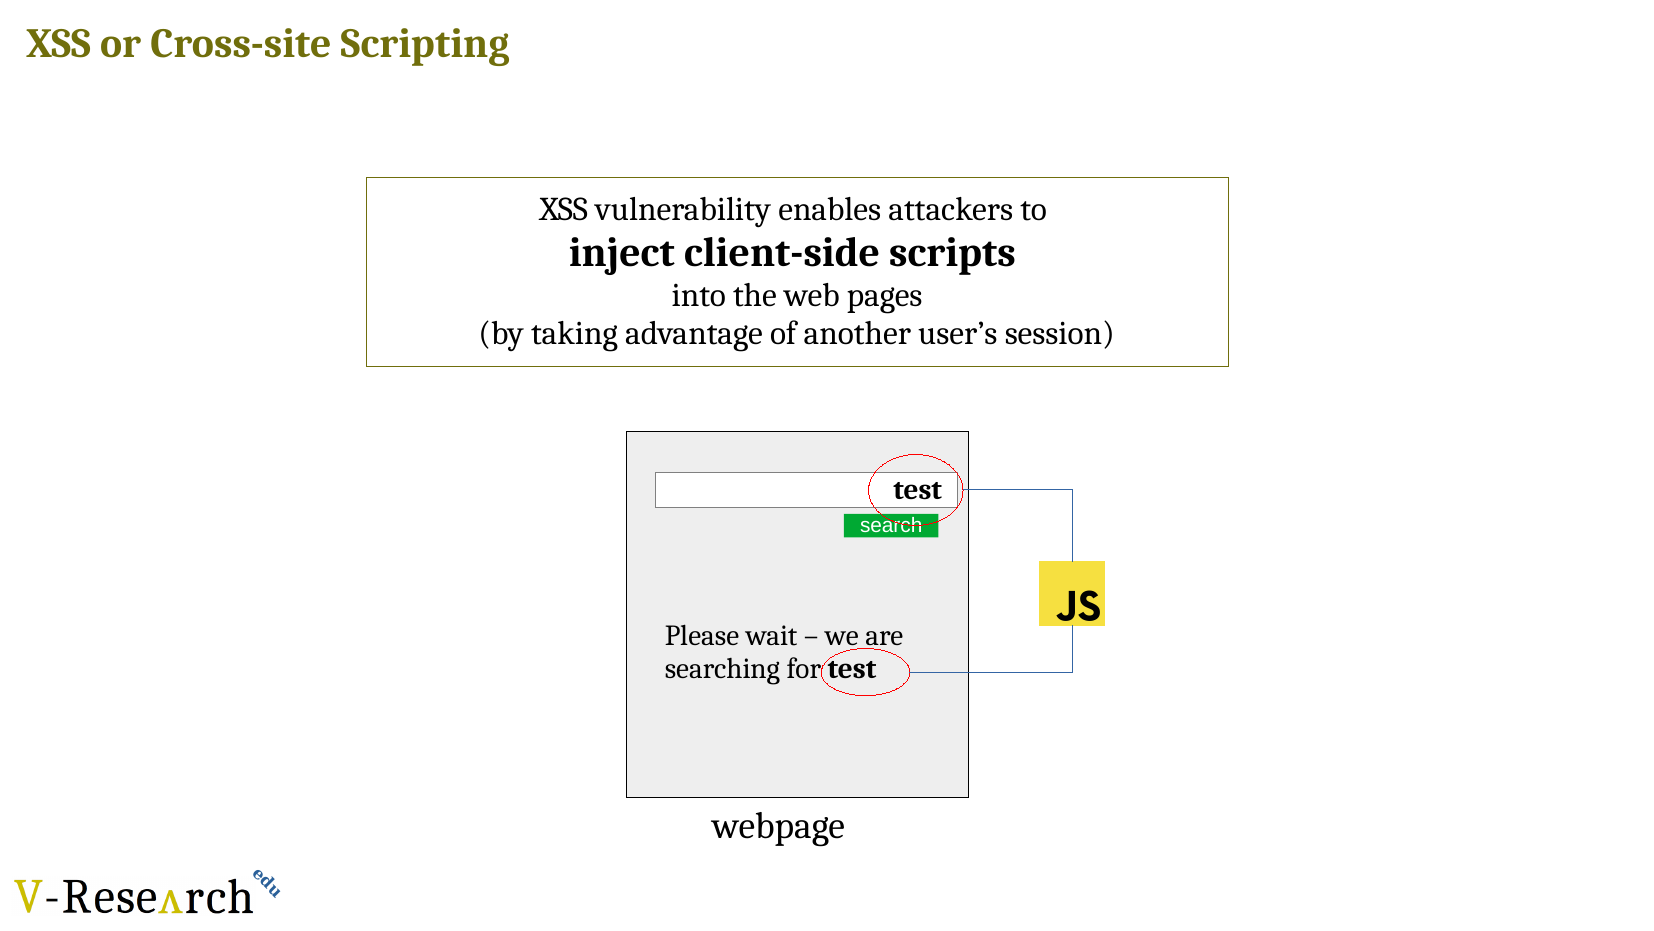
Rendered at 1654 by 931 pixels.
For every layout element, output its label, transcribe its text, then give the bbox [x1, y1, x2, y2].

text_box [626, 431, 969, 798]
text_box search [843, 513, 939, 538]
text_box edu [222, 847, 333, 931]
text_box XSS vulnerability enables attackers to inject client-side scripts into the web pages (by taking advantage of another user’s session) [366, 177, 1229, 367]
text_box test [655, 472, 958, 508]
text_box Please wait – we are searching for test [650, 611, 946, 729]
picture [1039, 561, 1105, 626]
picture [11, 876, 255, 916]
text_box webpage [697, 797, 934, 857]
text_box XSS or Cross-site Scripting [11, 12, 1193, 77]
